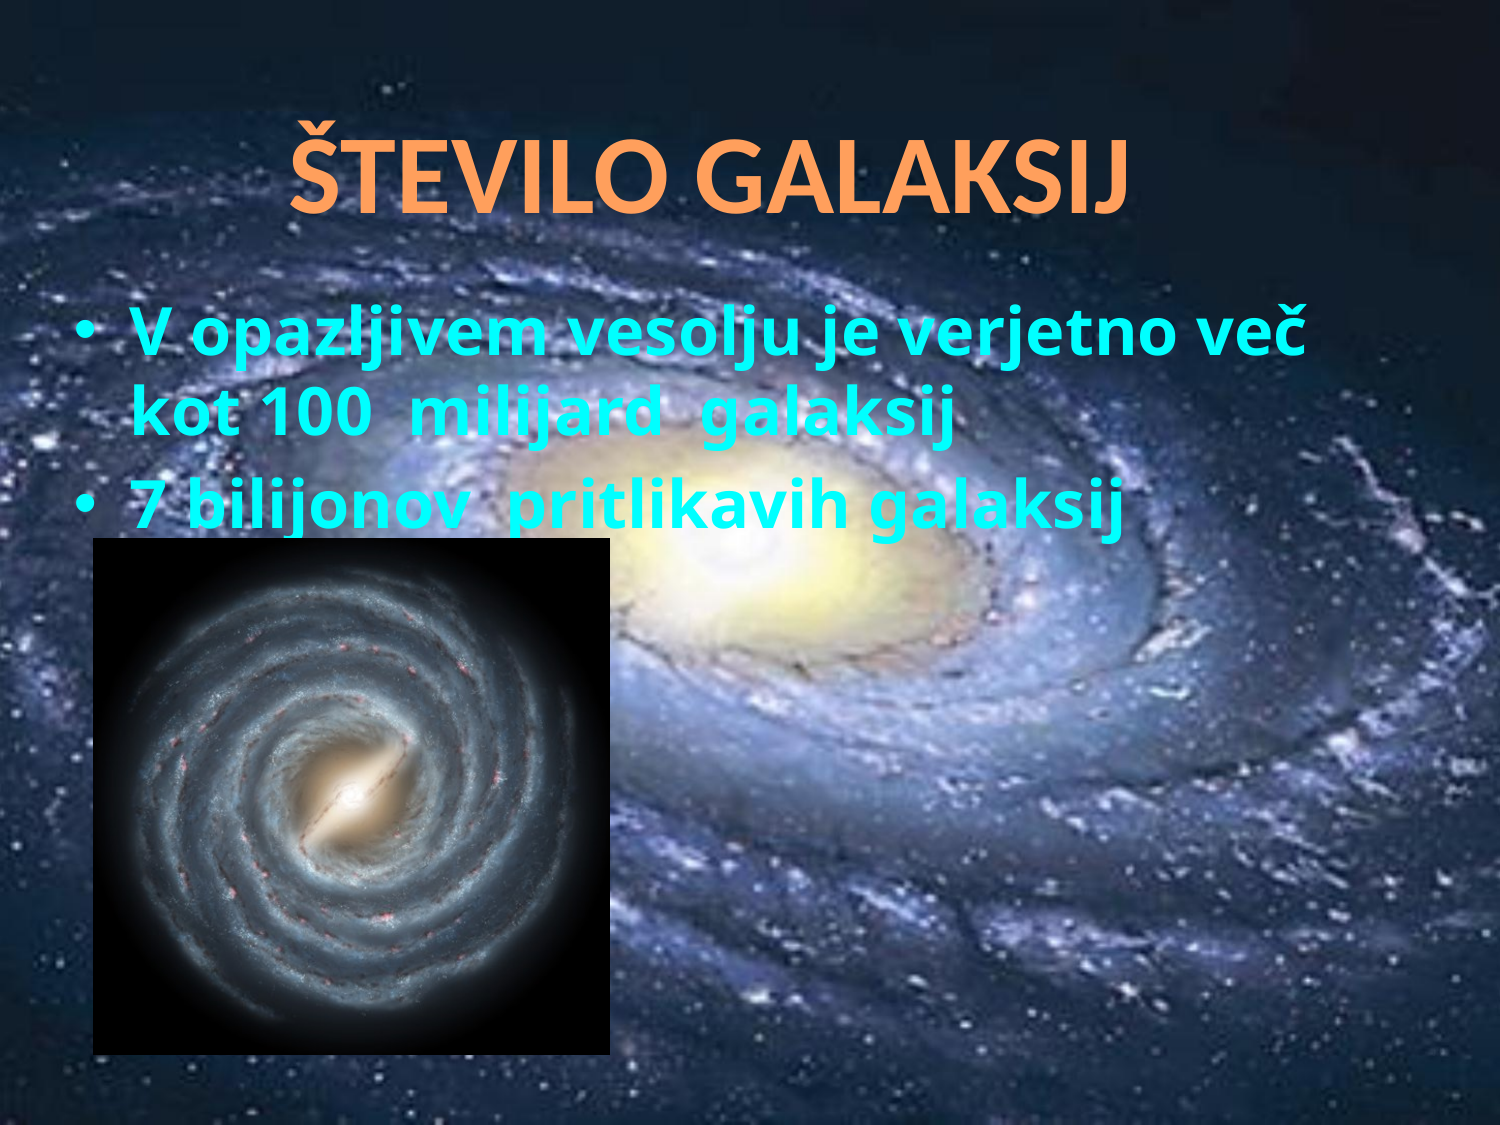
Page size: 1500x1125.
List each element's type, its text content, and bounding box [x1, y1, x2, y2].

text_box ŠTEVILO GALAKSIJ [273, 93, 1147, 244]
picture [0, 0, 1500, 1125]
list V opazljivem vesolju je verjetno več kot 100 milijard galaksij 7 bilijonov pritlikavih galaksij [58, 281, 1409, 1024]
